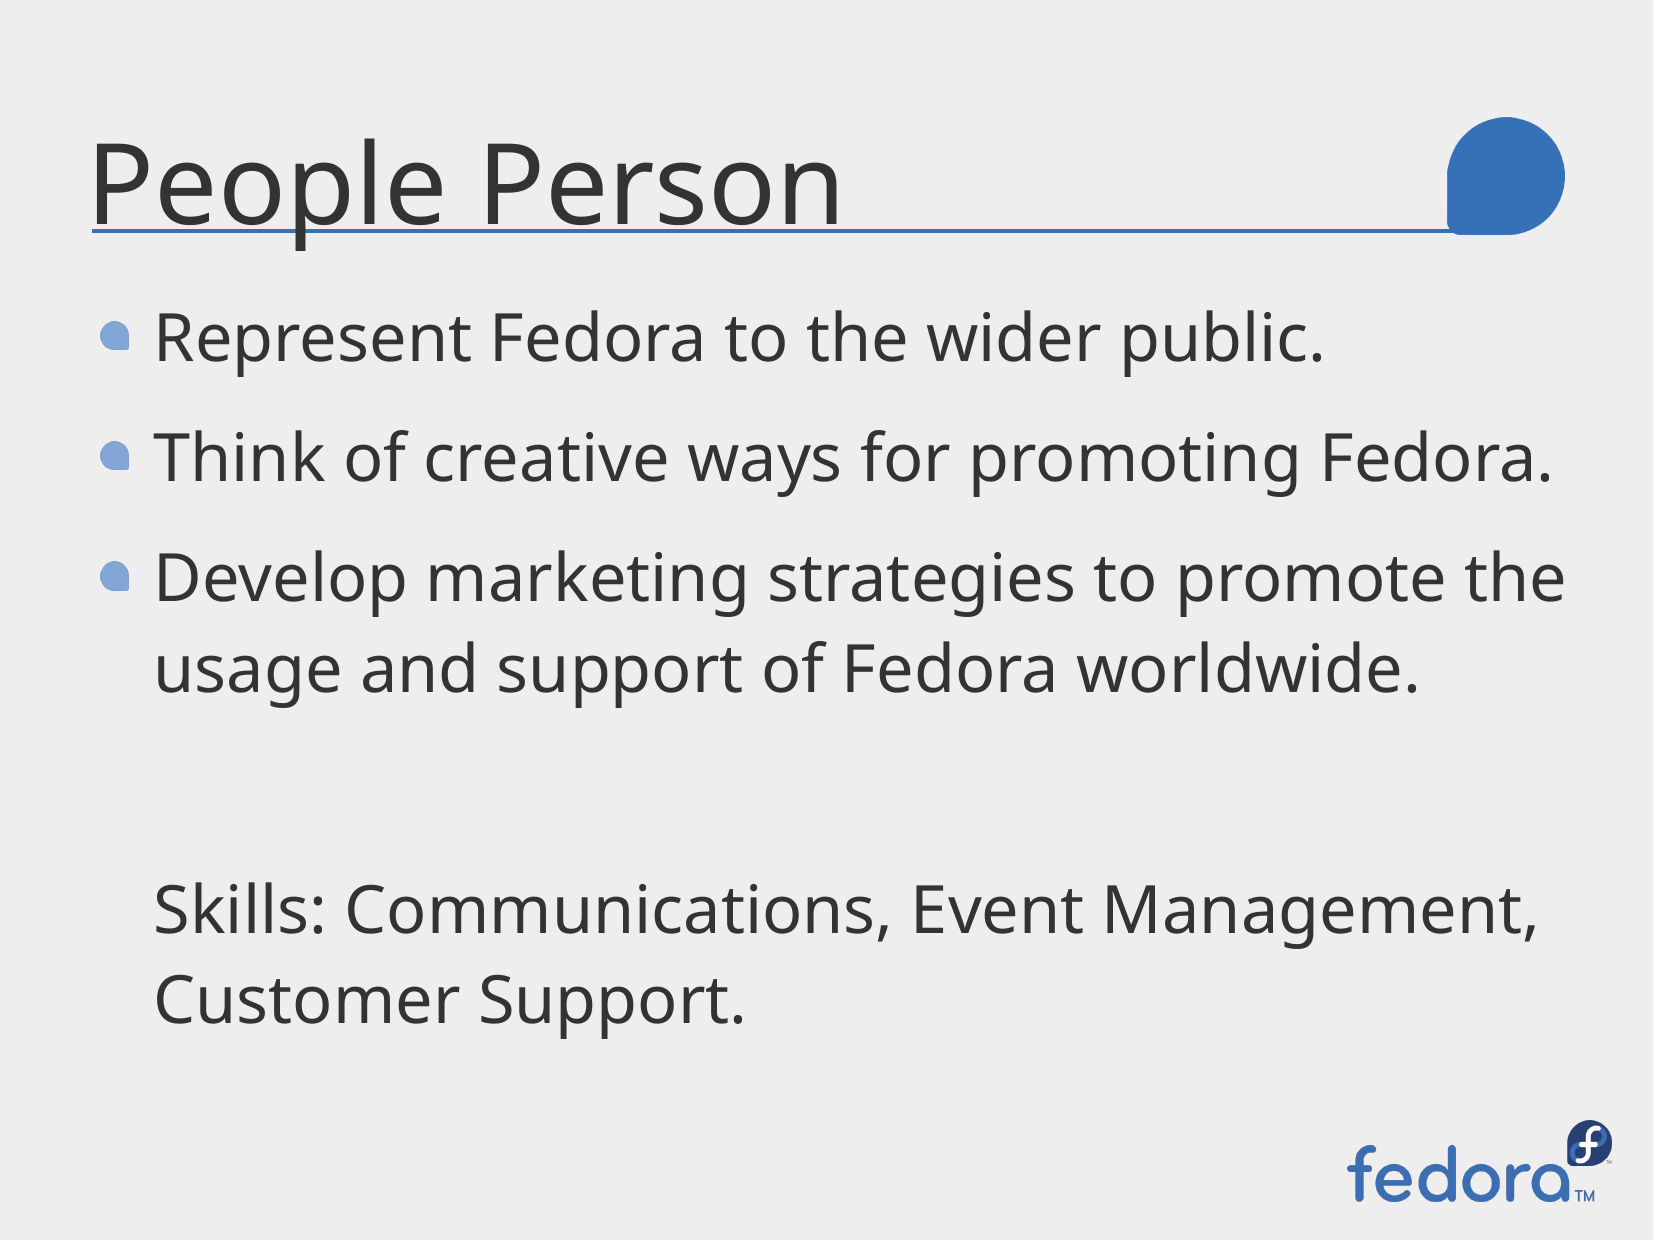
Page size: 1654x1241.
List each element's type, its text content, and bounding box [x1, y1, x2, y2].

list Represent Fedora to the wider public. Think of creative ways for promoting Fedora. Develop marketing strategies to promote the usage and support of Fedora worldwide. Skills: Communications, Event Management, Customer Support. [82, 290, 1571, 1044]
picture [1347, 1120, 1612, 1202]
title People Person [86, 111, 1575, 250]
